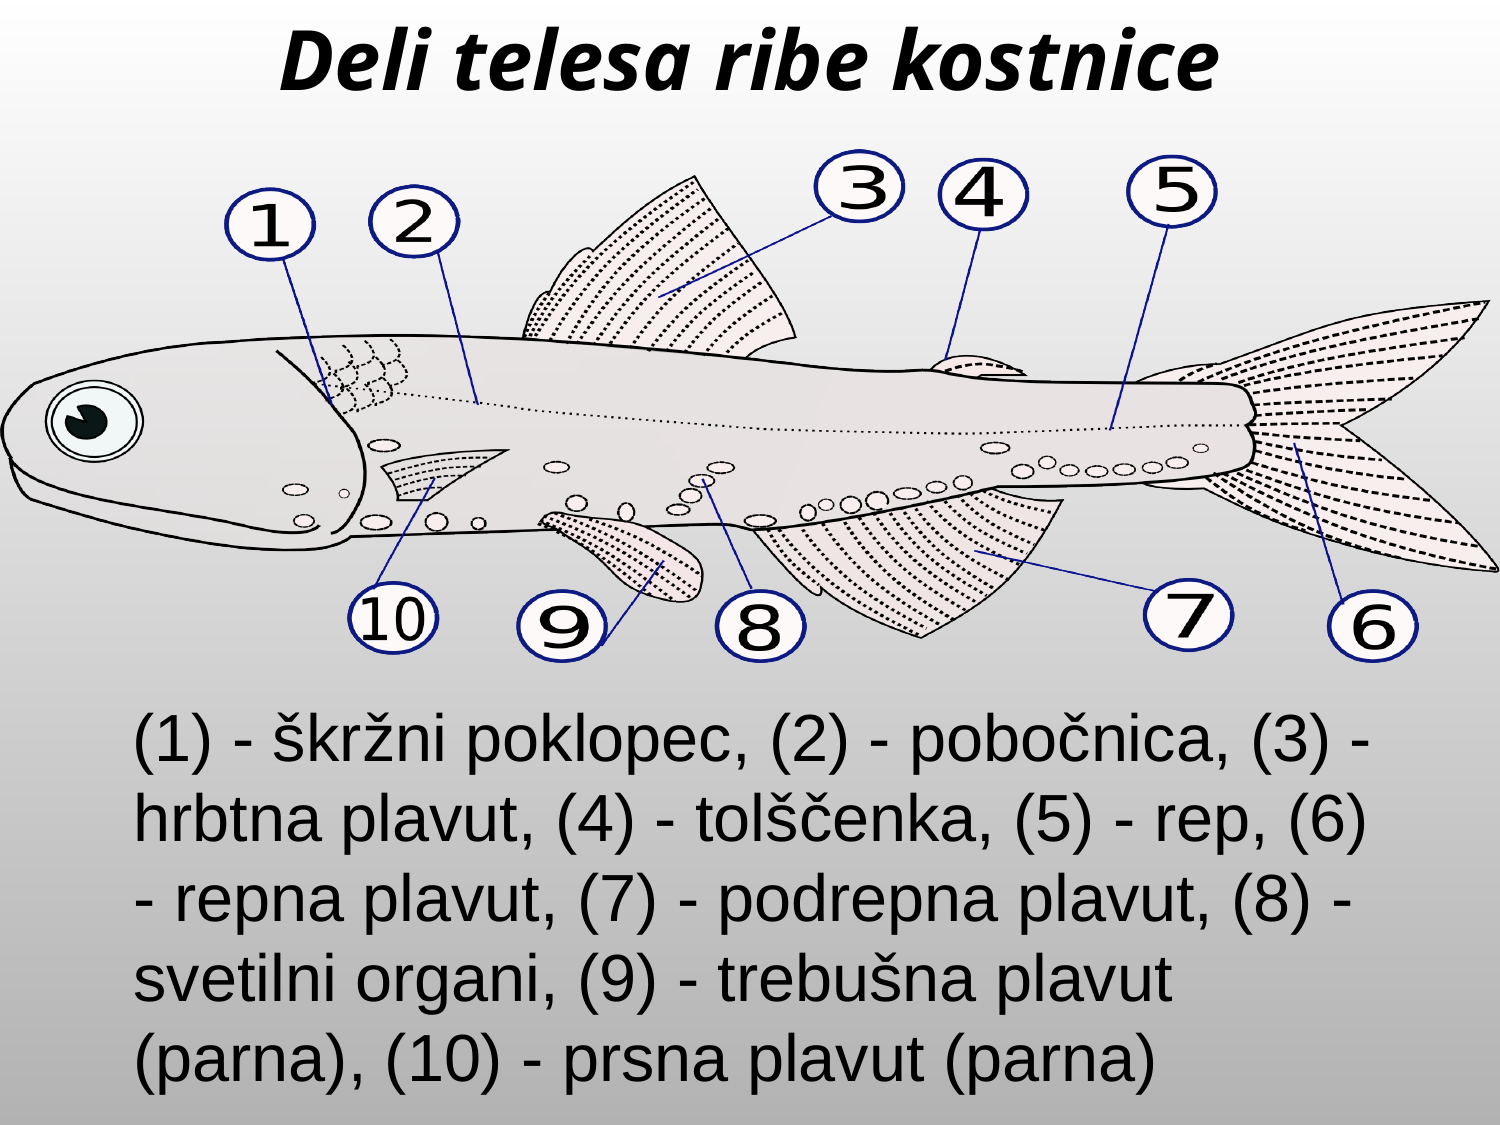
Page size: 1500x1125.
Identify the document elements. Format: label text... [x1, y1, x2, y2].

picture [0, 149, 1500, 663]
text_box (1) - škržni poklopec, (2) - pobočnica, (3) - hrbtna plavut, (4) - tolščenka, (5) - rep, (6) - repna plavut, (7) - podrepna plavut, (8) - svetilni organi, (9) - trebušna plavut (parna), (10) - prsna plavut (parna) [62, 687, 1413, 1125]
text_box Deli telesa ribe kostnice [212, 0, 1288, 149]
